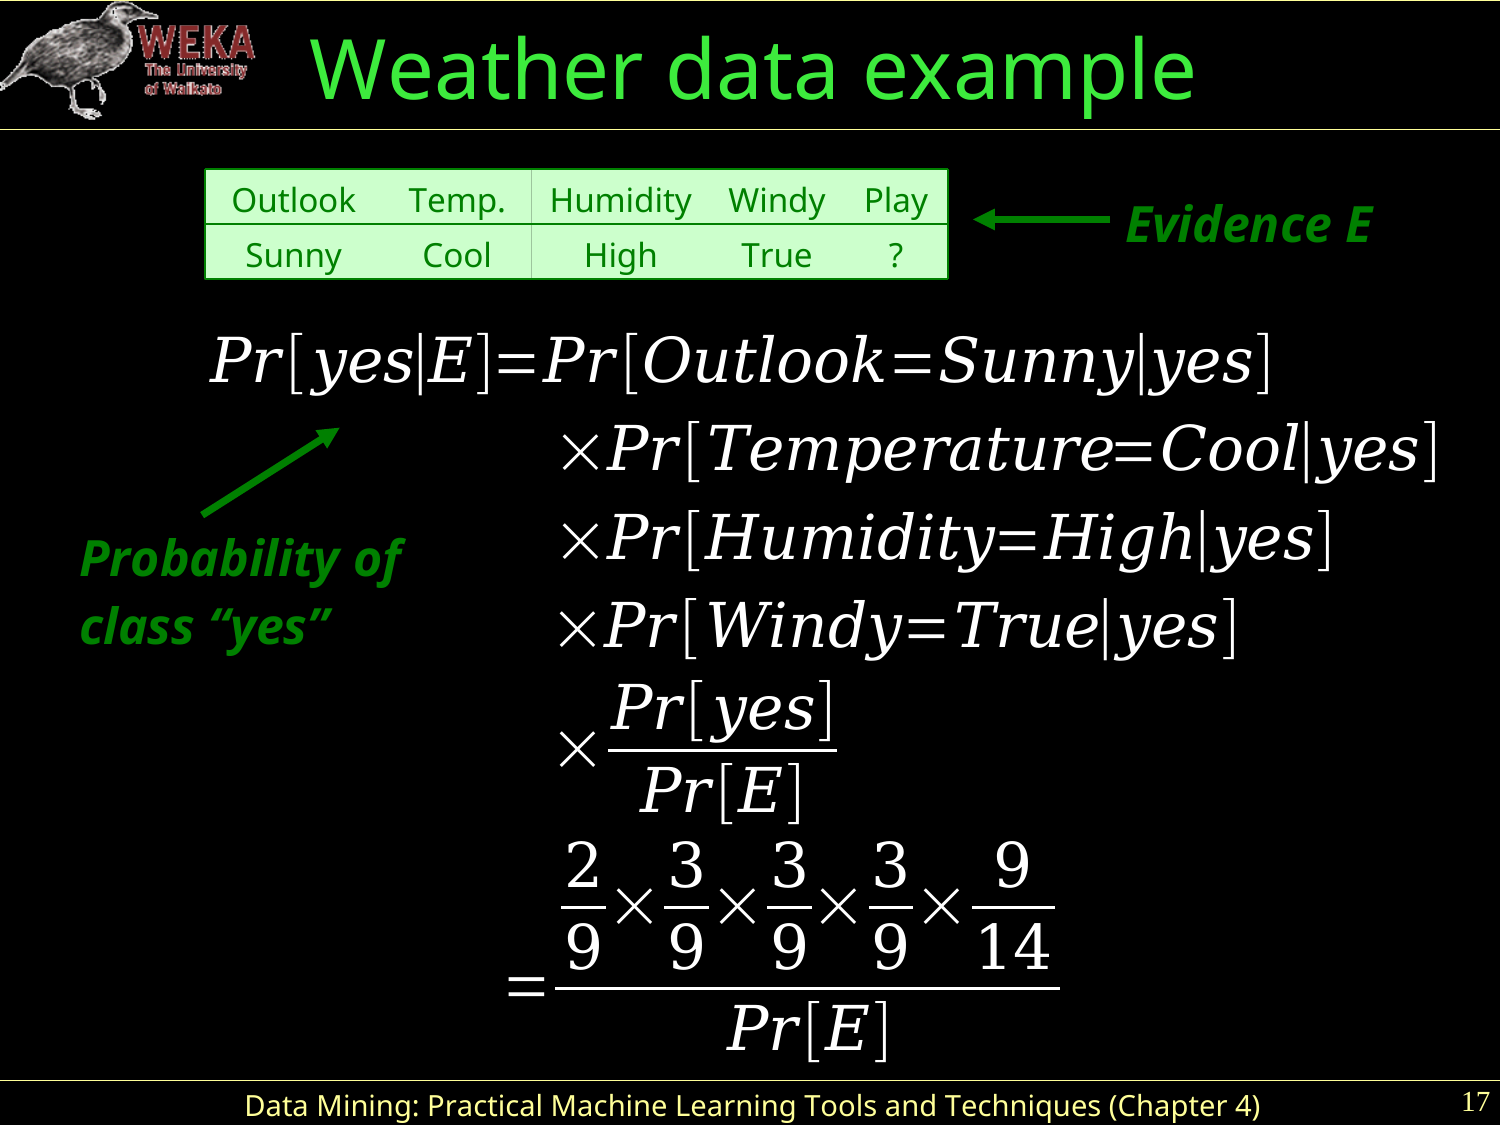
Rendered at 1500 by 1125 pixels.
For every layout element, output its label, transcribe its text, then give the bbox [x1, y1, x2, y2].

text_box High [532, 225, 711, 278]
picture [0, 1, 266, 129]
title Weather data example [295, 0, 1500, 148]
text_box Outlook [206, 170, 384, 223]
chart [488, 830, 1070, 1066]
chart [539, 590, 1244, 665]
chart [542, 501, 1341, 576]
text_box True [711, 225, 844, 278]
text_box Sunny [206, 225, 384, 278]
text_box Windy [711, 170, 844, 223]
text_box Probability of class “yes” [64, 515, 417, 668]
text_box Play [844, 170, 947, 223]
chart [542, 413, 1445, 488]
chart [540, 672, 846, 827]
text_box ? [844, 225, 947, 278]
text_box Cool [384, 225, 532, 278]
text_box Evidence E [1110, 181, 1388, 266]
text_box Humidity [532, 170, 711, 223]
chart [204, 324, 1280, 399]
text_box Temp. [384, 170, 532, 223]
